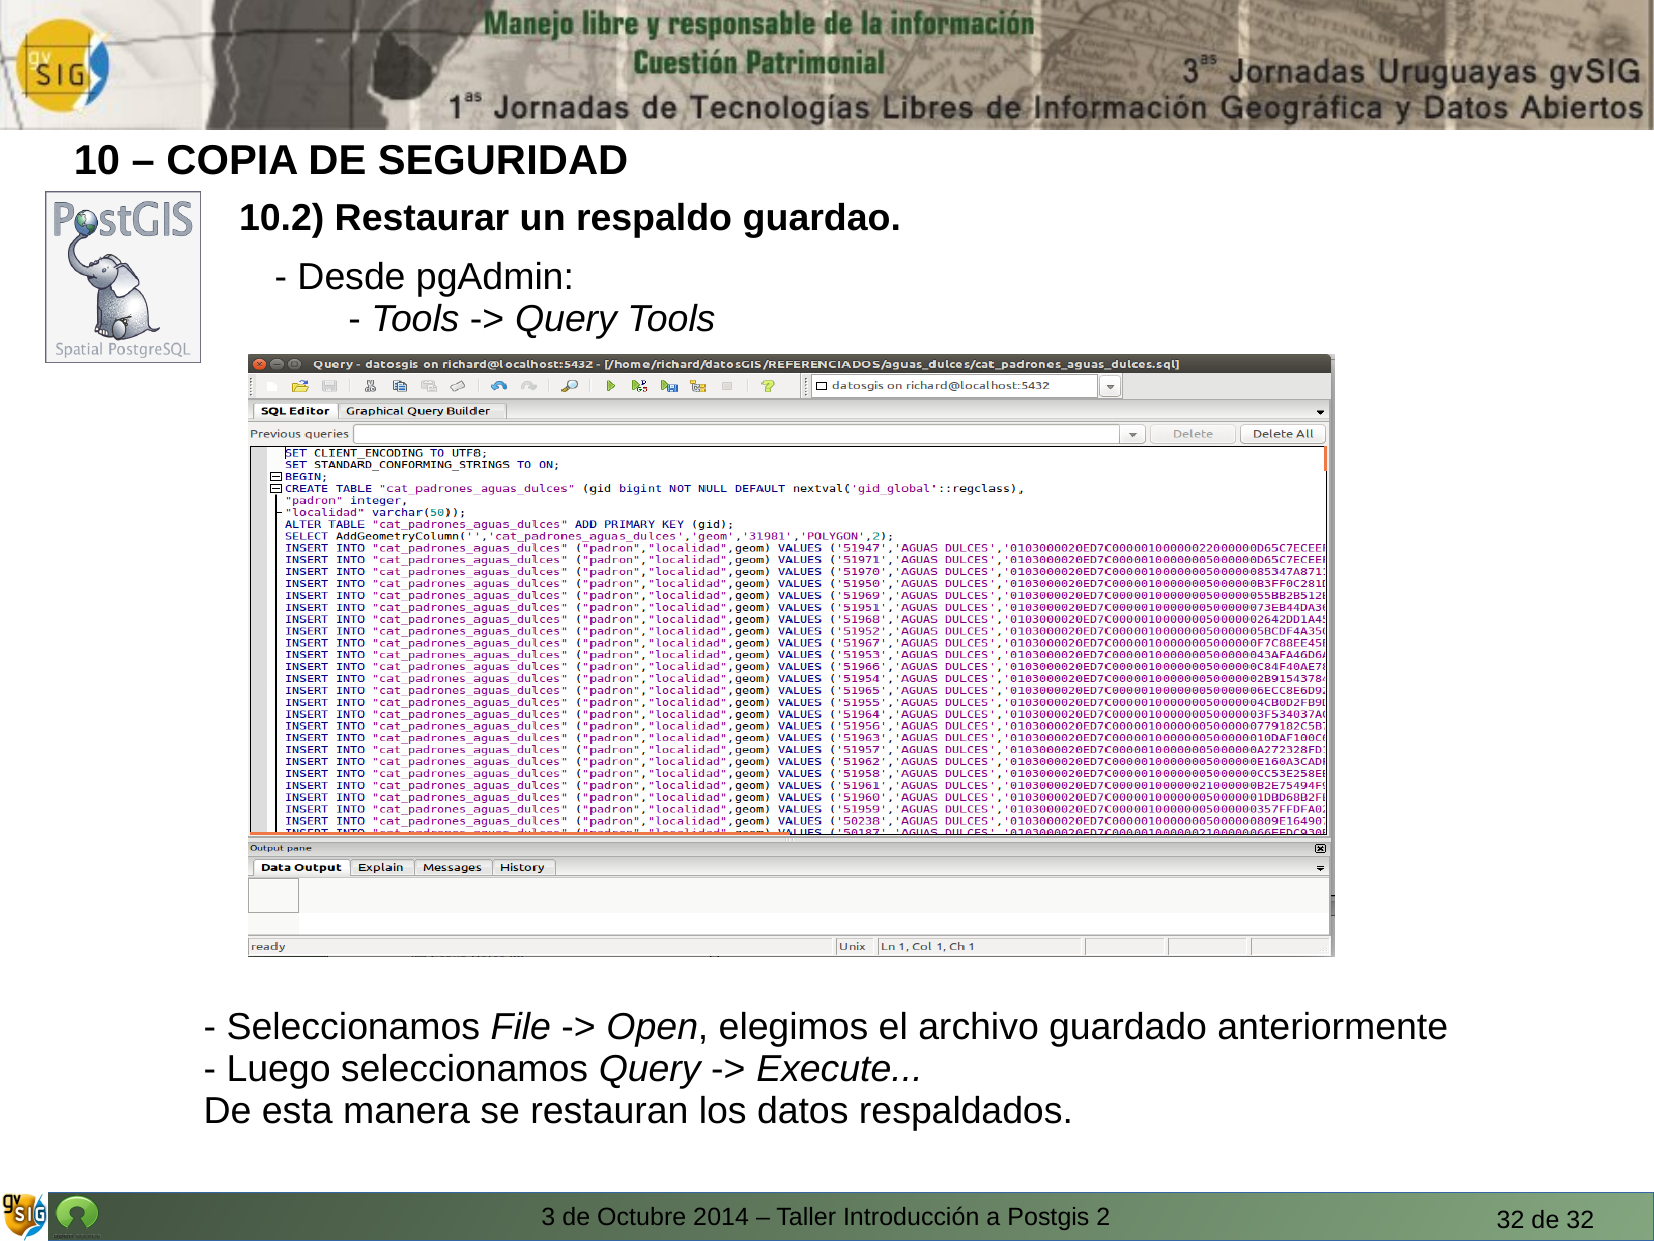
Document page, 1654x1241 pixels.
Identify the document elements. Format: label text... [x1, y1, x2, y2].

text_box 10.2) Restaurar un respaldo guardao. [224, 188, 1619, 288]
text_box <número> de 32 [1481, 1198, 1654, 1241]
text_box 3 de Octubre 2014 – Taller Introducción a Postgis 2 [107, 1192, 1654, 1241]
picture [248, 347, 1335, 957]
picture [45, 191, 201, 363]
text_box 10 – COPIA DE SEGURIDAD [59, 129, 1512, 192]
picture [0, 0, 1654, 130]
text_box - Seleccionamos File -> Open, elegimos el archivo guardado anteriormente - Luego seleccionamos Query -> Execute... De esta manera se restauran los datos respaldados. [188, 998, 1583, 1182]
picture [0, 1192, 107, 1241]
text_box - Desde pgAdmin: - Tools -> Query Tools [259, 248, 1548, 347]
